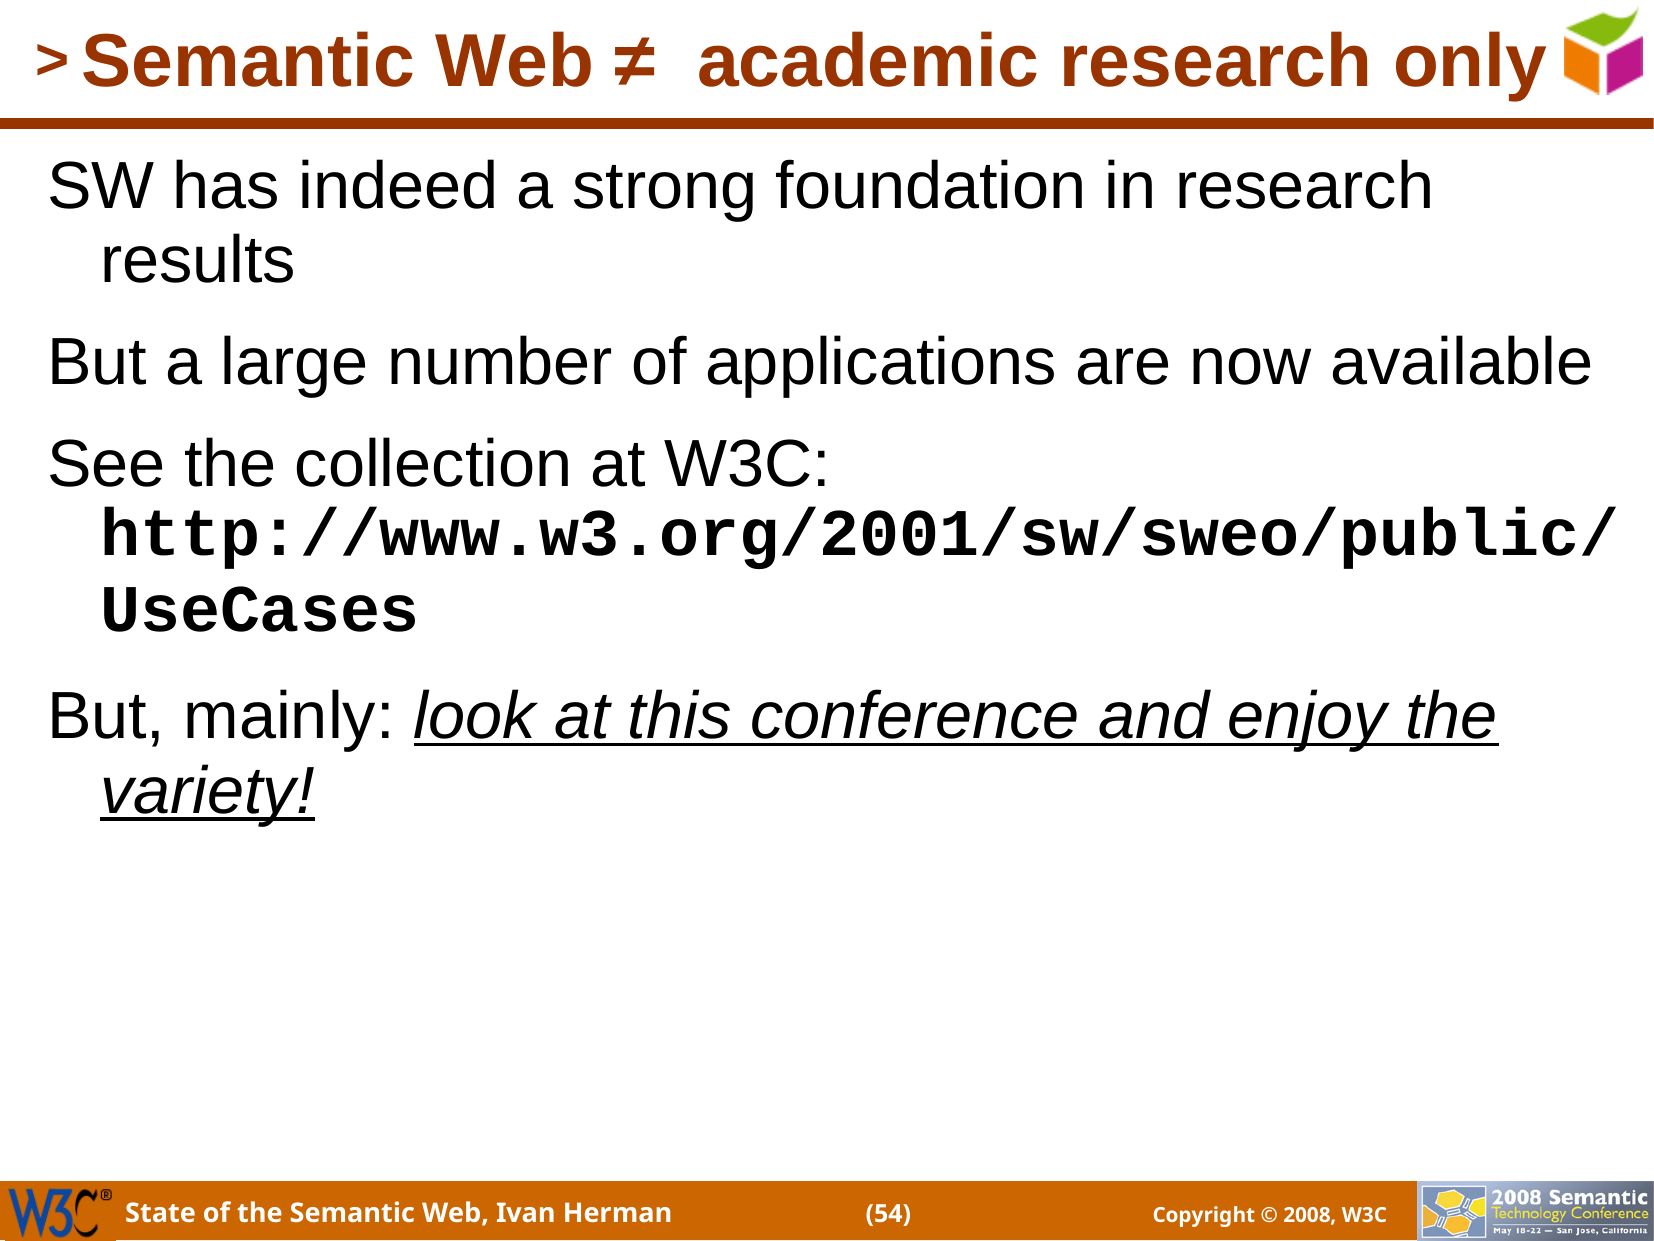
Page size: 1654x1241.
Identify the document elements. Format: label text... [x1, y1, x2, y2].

list SW has indeed a strong foundation in research results But a large number of applications are now available See the collection at W3C: http://www.w3.org/2001/sw/sweo/public/UseCases But, mainly: look at this conference and enjoy the variety! [29, 147, 1624, 1119]
picture [1417, 1181, 1654, 1241]
title Semantic Web ≠ academic research only [81, 7, 1613, 111]
picture [1564, 5, 1643, 95]
picture [5, 1186, 116, 1241]
